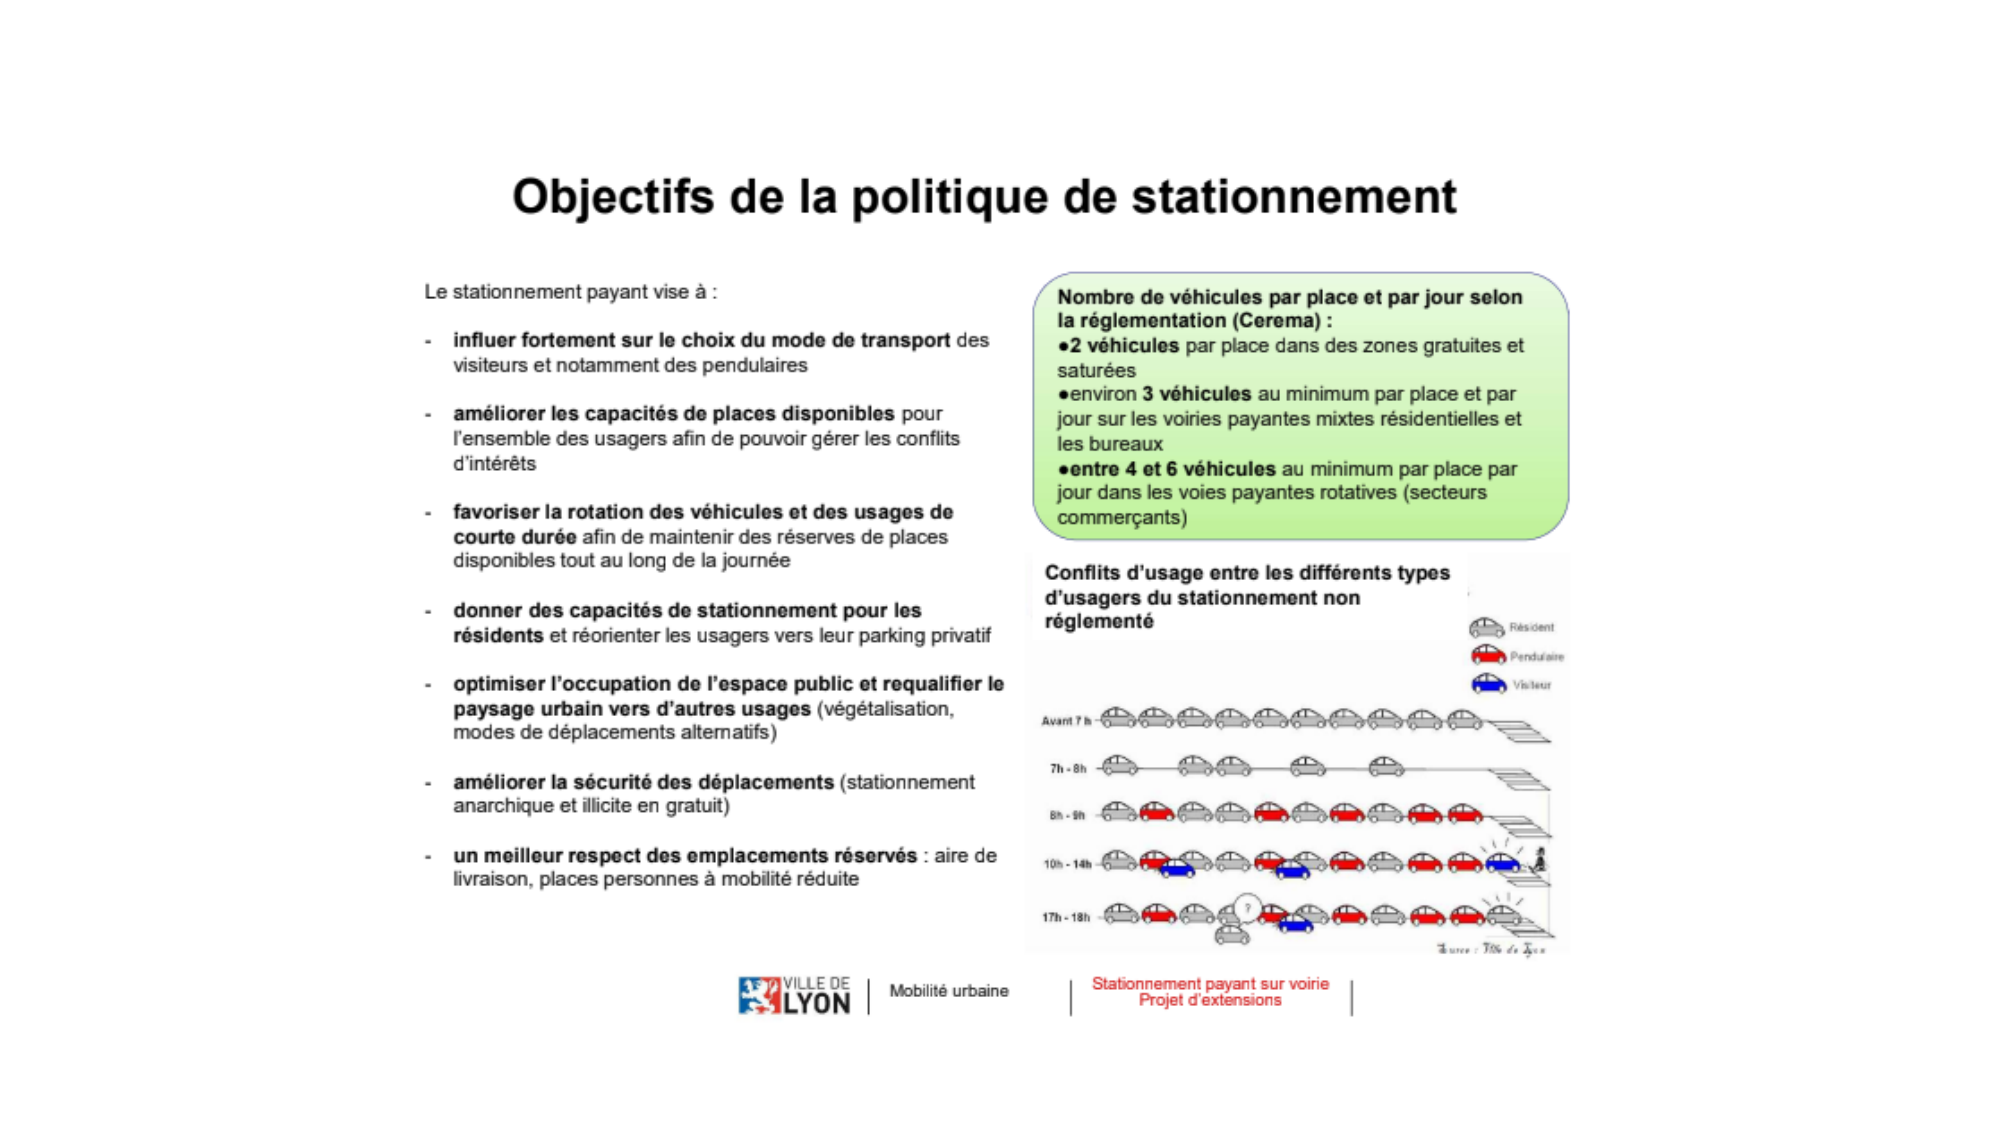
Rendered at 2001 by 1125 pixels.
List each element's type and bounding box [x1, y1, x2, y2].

picture [365, 154, 1613, 1031]
